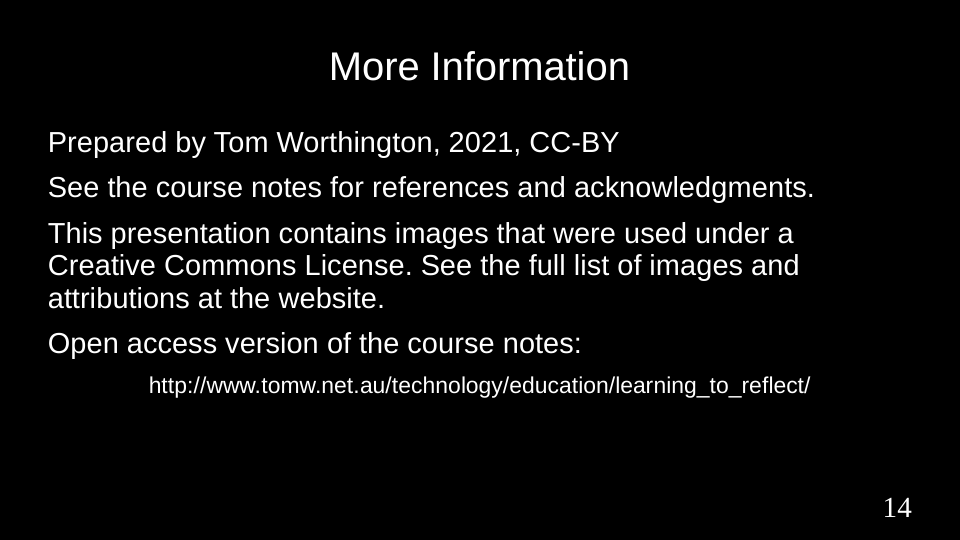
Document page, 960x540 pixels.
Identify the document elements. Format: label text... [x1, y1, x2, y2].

title More Information [47, 21, 912, 112]
list Prepared by Tom Worthington, 2021, CC-BY See the course notes for references and acknowledgments. This presentation contains images that were used under a Creative Commons License. See the full list of images and attributions at the website. Open access version of the course notes: http://www.tomw.net.au/technology/education/learning_to_reflect/ [47, 126, 912, 440]
